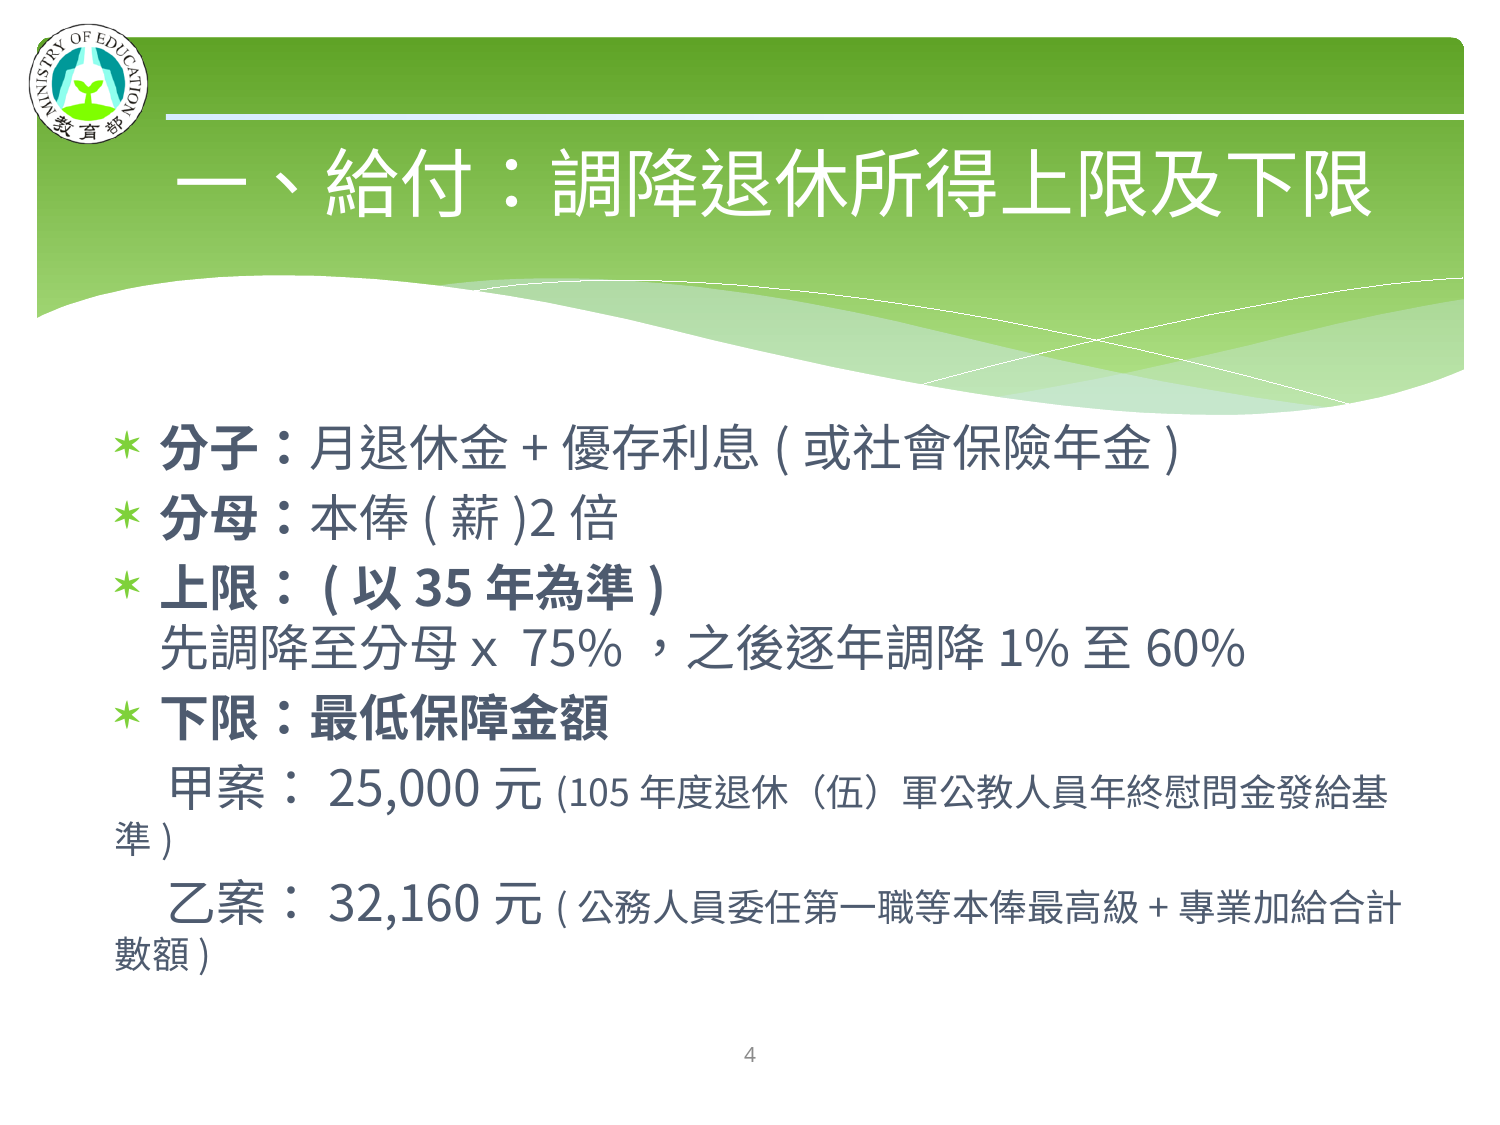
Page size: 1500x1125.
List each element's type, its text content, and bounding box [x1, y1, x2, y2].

picture [27, 22, 149, 145]
list 分子：月退休金+優存利息(或社會保險年金) 分母：本俸(薪)2倍 上限：(以35年為準) 先調降至分母ｘ75%，之後逐年調降1%至60% 下限：最低保障金額 甲案：25,000元(105年度退休（伍）軍公教人員年終慰問金發給基準) 乙案：32,160元(公務人員委任第一職等本俸最高級+專業加給合計數額) [99, 408, 1428, 1029]
slide_number <編號> [654, 1025, 846, 1086]
title 一、給付：調降退休所得上限及下限 [99, 78, 1450, 284]
